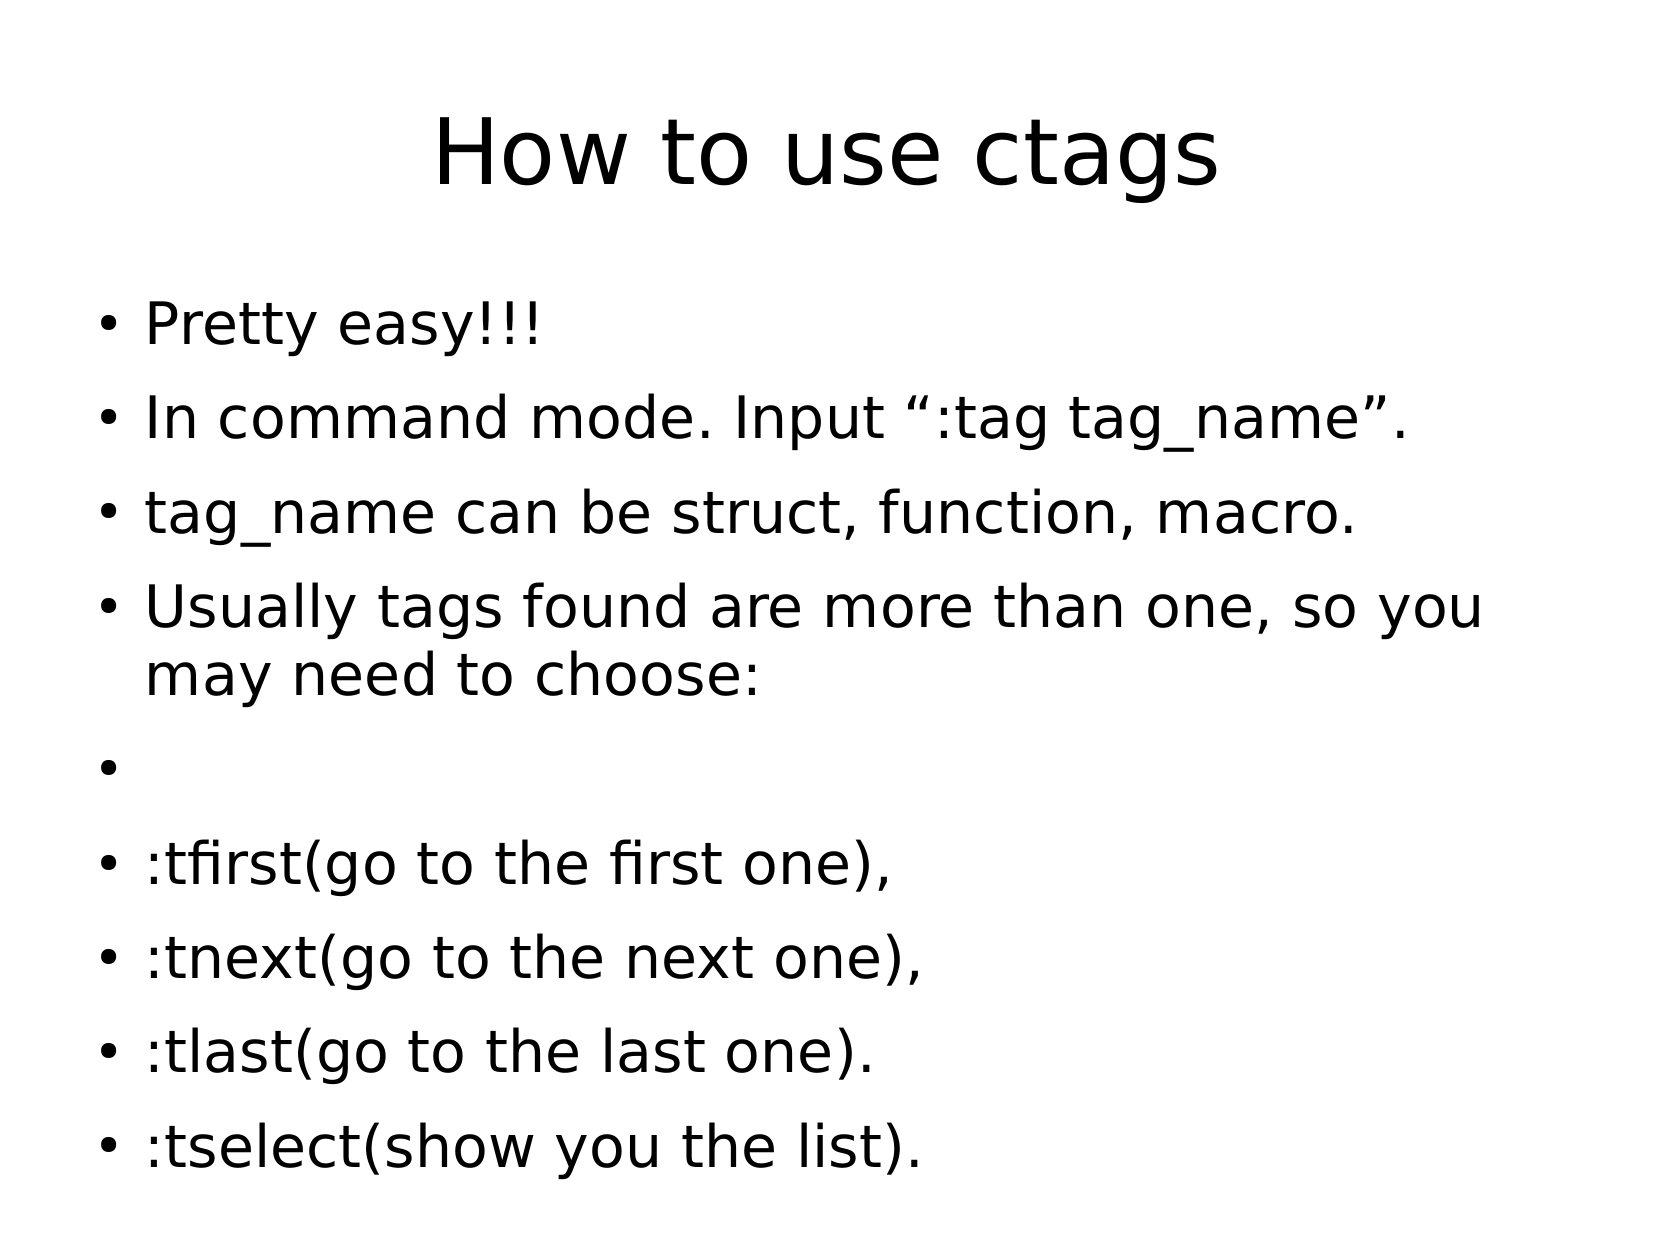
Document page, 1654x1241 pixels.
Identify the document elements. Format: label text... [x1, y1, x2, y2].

title How to use ctags [82, 49, 1571, 257]
list Pretty easy!!! In command mode. Input “:tag tag_name”. tag_name can be struct, function, macro. Usually tags found are more than one, so you may need to choose: :tfirst(go to the first one), :tnext(go to the next one), :tlast(go to the last one). :tselect(show you the list). [82, 290, 1538, 1182]
